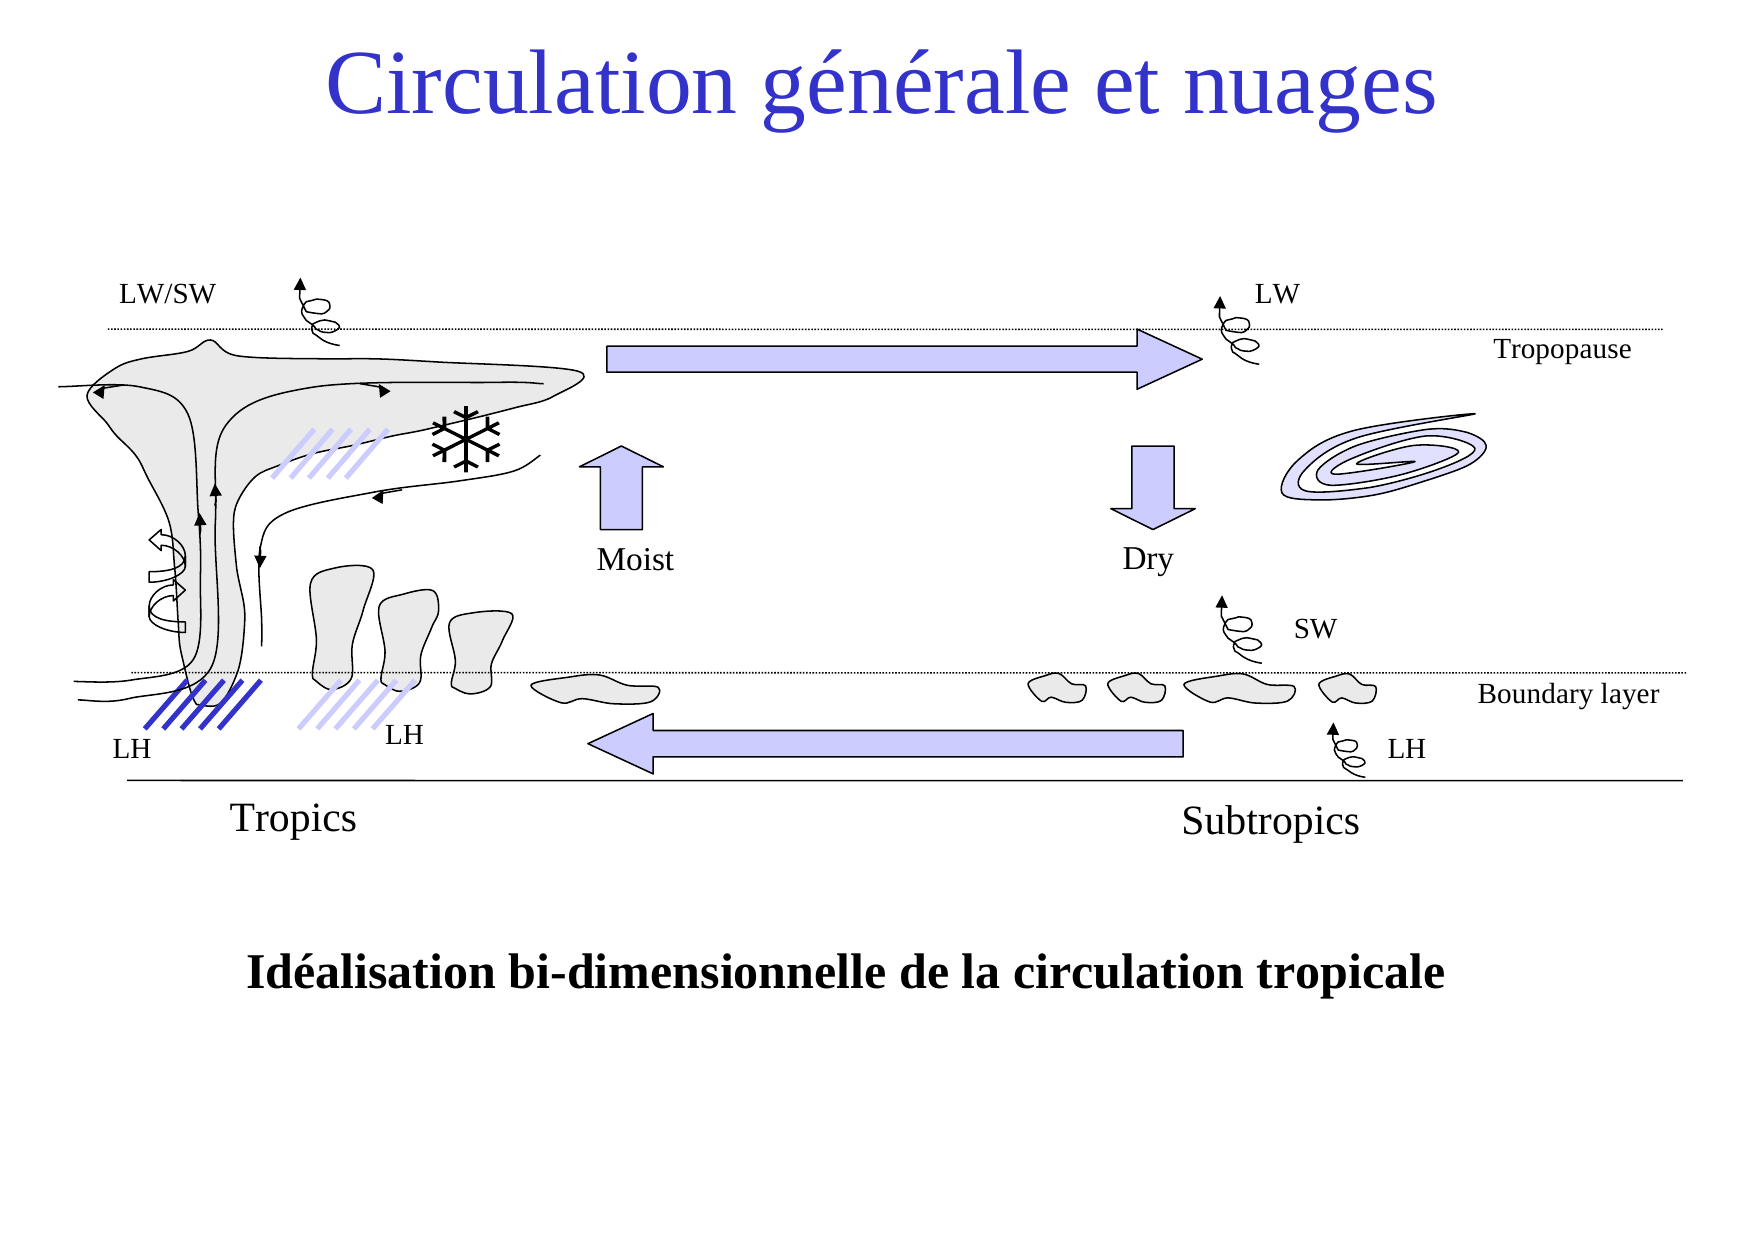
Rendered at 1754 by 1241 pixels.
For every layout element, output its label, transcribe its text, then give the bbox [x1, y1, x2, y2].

text_box Moist [581, 532, 690, 586]
text_box [86, 386, 200, 666]
text_box [606, 329, 1203, 390]
text_box [378, 589, 439, 692]
text_box [1028, 672, 1087, 703]
text_box Boundary layer [1462, 670, 1675, 718]
text_box Subtropics [1166, 791, 1376, 851]
text_box SW [1278, 605, 1353, 653]
text_box LW/SW [104, 271, 232, 318]
text_box Idéalisation bi-dimensionnelle de la circulation tropicale [227, 939, 1466, 1008]
text_box [189, 684, 197, 692]
text_box Dry [1107, 532, 1190, 585]
text_box [448, 610, 513, 694]
text_box Tropics [214, 788, 373, 849]
text_box [587, 713, 1184, 774]
text_box [178, 623, 184, 631]
text_box [175, 583, 183, 596]
text_box [1110, 446, 1196, 530]
text_box [174, 565, 184, 575]
text_box LW [1239, 271, 1315, 318]
text_box Circulation générale et nuages [50, 29, 1716, 141]
picture [431, 406, 501, 473]
text_box [172, 539, 184, 556]
text_box [1281, 413, 1487, 500]
text_box [309, 565, 374, 690]
text_box [1183, 673, 1296, 704]
text_box LH [1372, 726, 1442, 773]
text_box LH [97, 726, 167, 773]
text_box [579, 446, 664, 530]
text_box [173, 550, 183, 567]
text_box Tropopause [1478, 326, 1648, 373]
text_box LH [370, 712, 439, 759]
text_box [1107, 672, 1166, 703]
text_box [530, 674, 660, 705]
text_box [1318, 673, 1377, 704]
text_box [94, 339, 585, 707]
